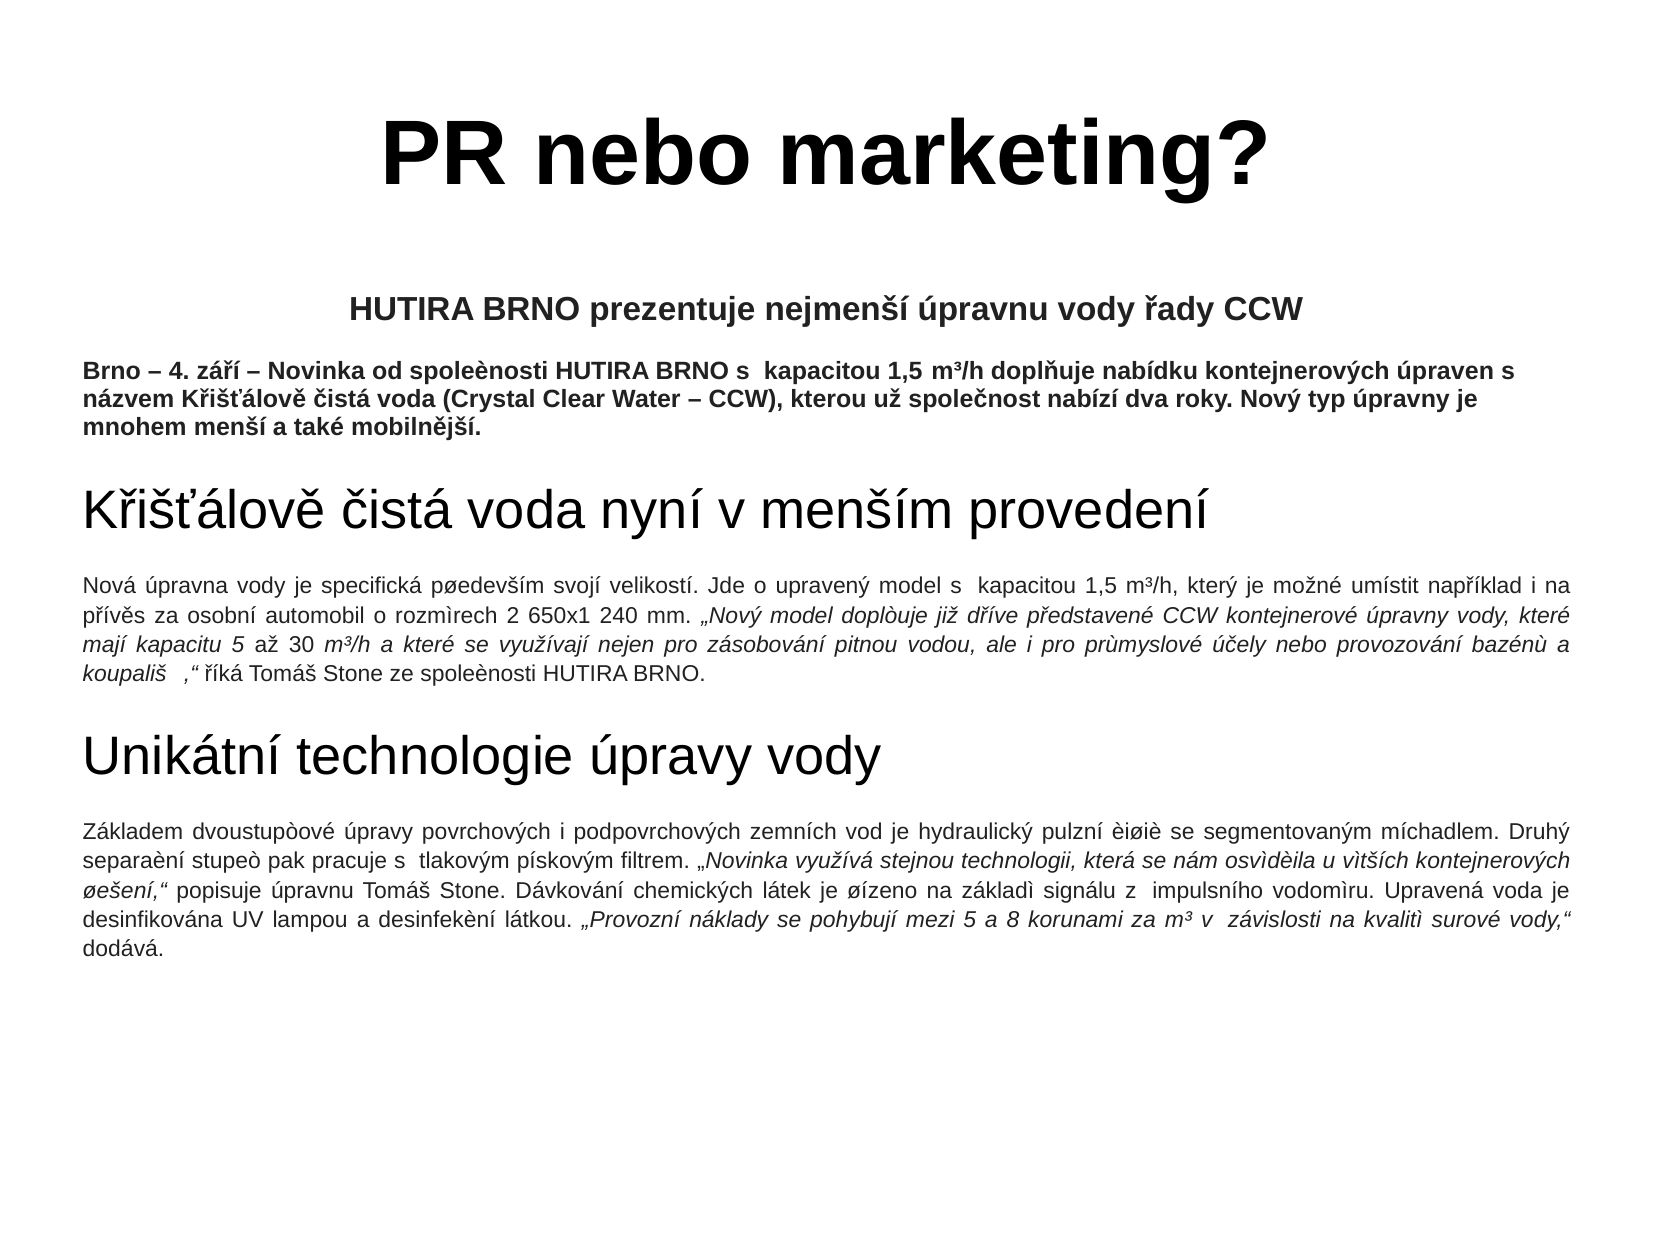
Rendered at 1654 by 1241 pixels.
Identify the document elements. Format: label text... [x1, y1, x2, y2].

list HUTIRA BRNO prezentuje nejmenší úpravnu vody řady CCW Brno – 4. září – Novinka od spoleènosti HUTIRA BRNO s kapacitou 1,5 m³/h doplňuje nabídku kontejnerových úpraven s názvem Křišťálově čistá voda (Crystal Clear Water – CCW), kterou už společnost nabízí dva roky. Nový typ úpravny je mnohem menší a také mobilnější. Křišťálově čistá voda nyní v menším provedení Nová úpravna vody je specifická pøedevším svojí velikostí. Jde o upravený model s kapacitou 1,5 m³/h, který je možné umístit například i na přívěs za osobní automobil o rozmìrech 2 650x1 240 mm. „Nový model doplòuje již dříve představené CCW kontejnerové úpravny vody, které mají kapacitu 5 až 30 m³/h a které se využívají nejen pro zásobování pitnou vodou, ale i pro prùmyslové účely nebo provozování bazénù a koupališ,“ říká Tomáš Stone ze spoleènosti HUTIRA BRNO. Unikátní technologie úpravy vody Základem dvoustupòové úpravy povrchových i podpovrchových zemních vod je hydraulický pulzní èiøiè se segmentovaným míchadlem. Druhý separaèní stupeò pak pracuje s tlakovým pískovým filtrem. „Novinka využívá stejnou technologii, která se nám osvìdèila u vìtších kontejnerových øešení,“ popisuje úpravnu Tomáš Stone. Dávkování chemických látek je øízeno na základì signálu z impulsního vodomìru. Upravená voda je desinfikována UV lampou a desinfekèní látkou. „Provozní náklady se pohybují mezi 5 a 8 korunami za m³ v závislosti na kvalitì surové vody,“ dodává. [82, 290, 1571, 1109]
title PR nebo marketing? [82, 49, 1571, 257]
